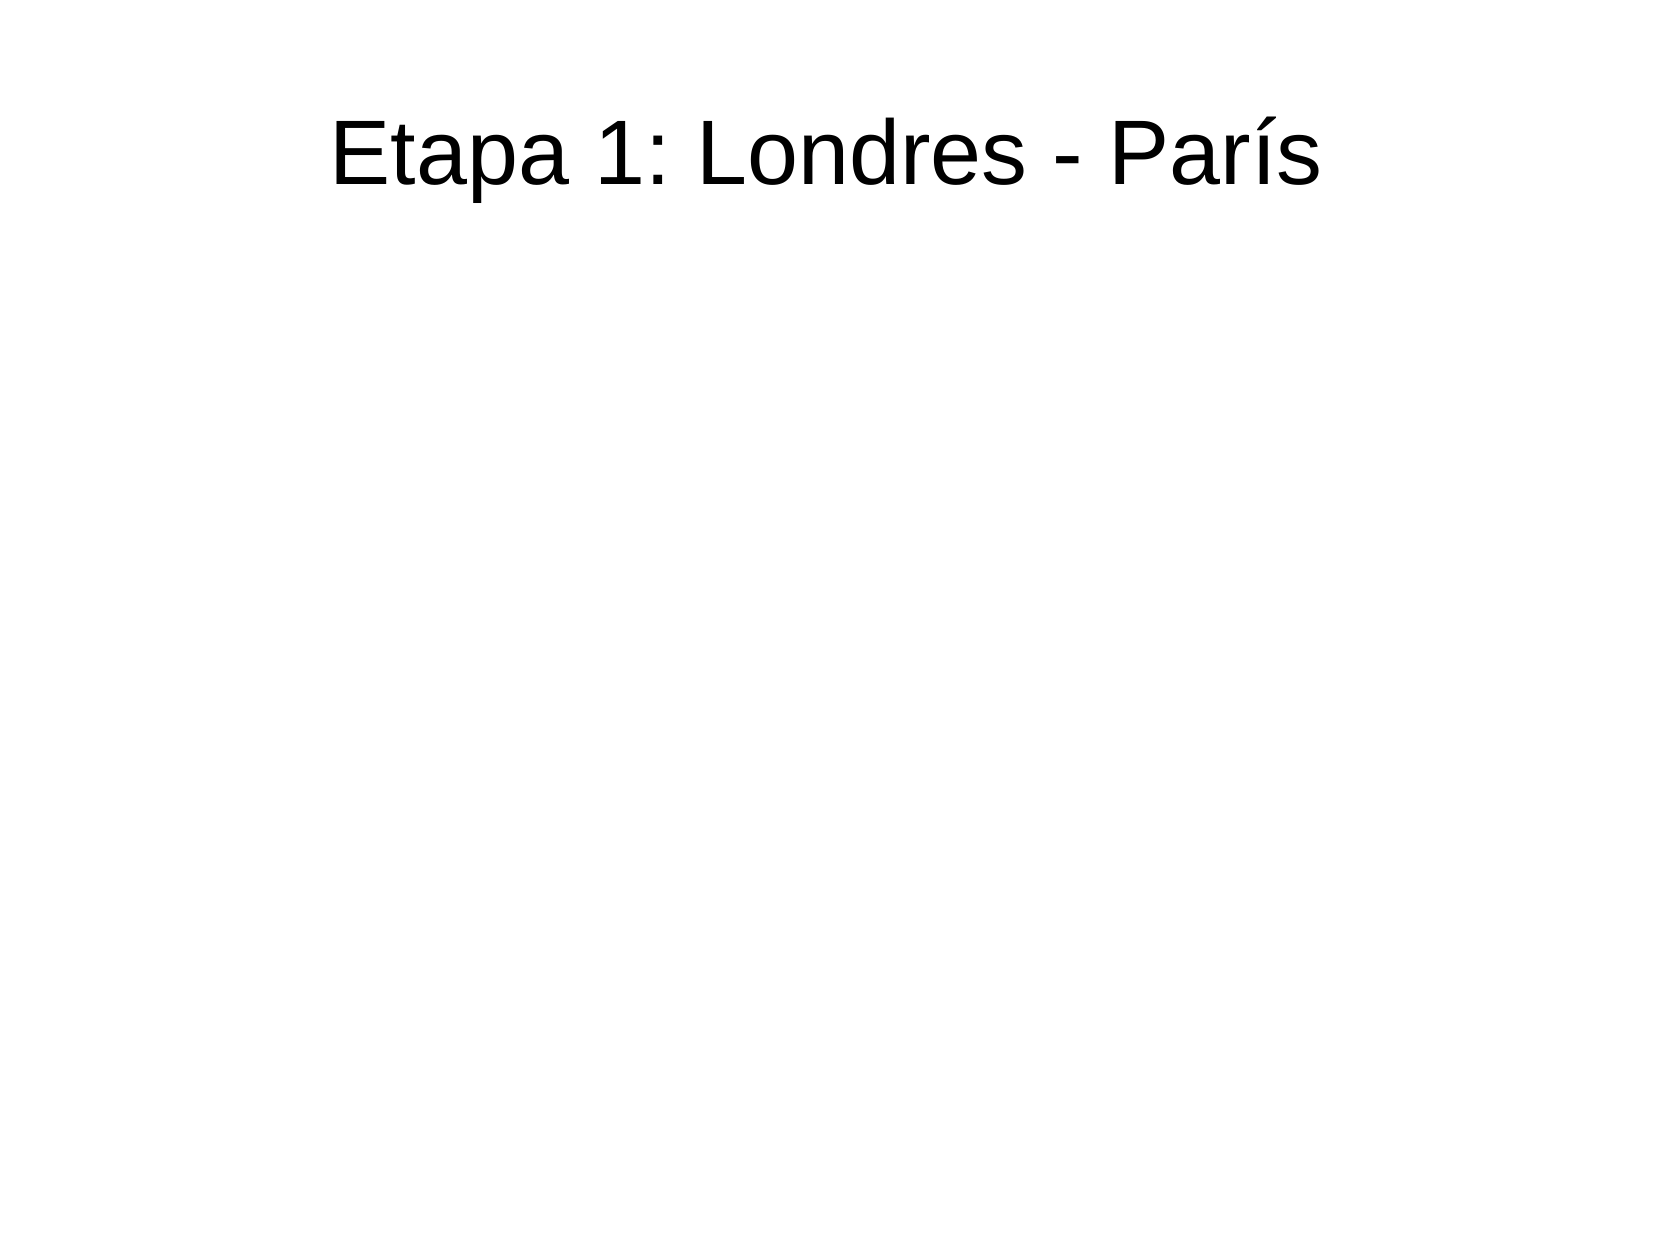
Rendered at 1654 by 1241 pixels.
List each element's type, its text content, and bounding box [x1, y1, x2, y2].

title Etapa 1: Londres - París [82, 49, 1571, 257]
